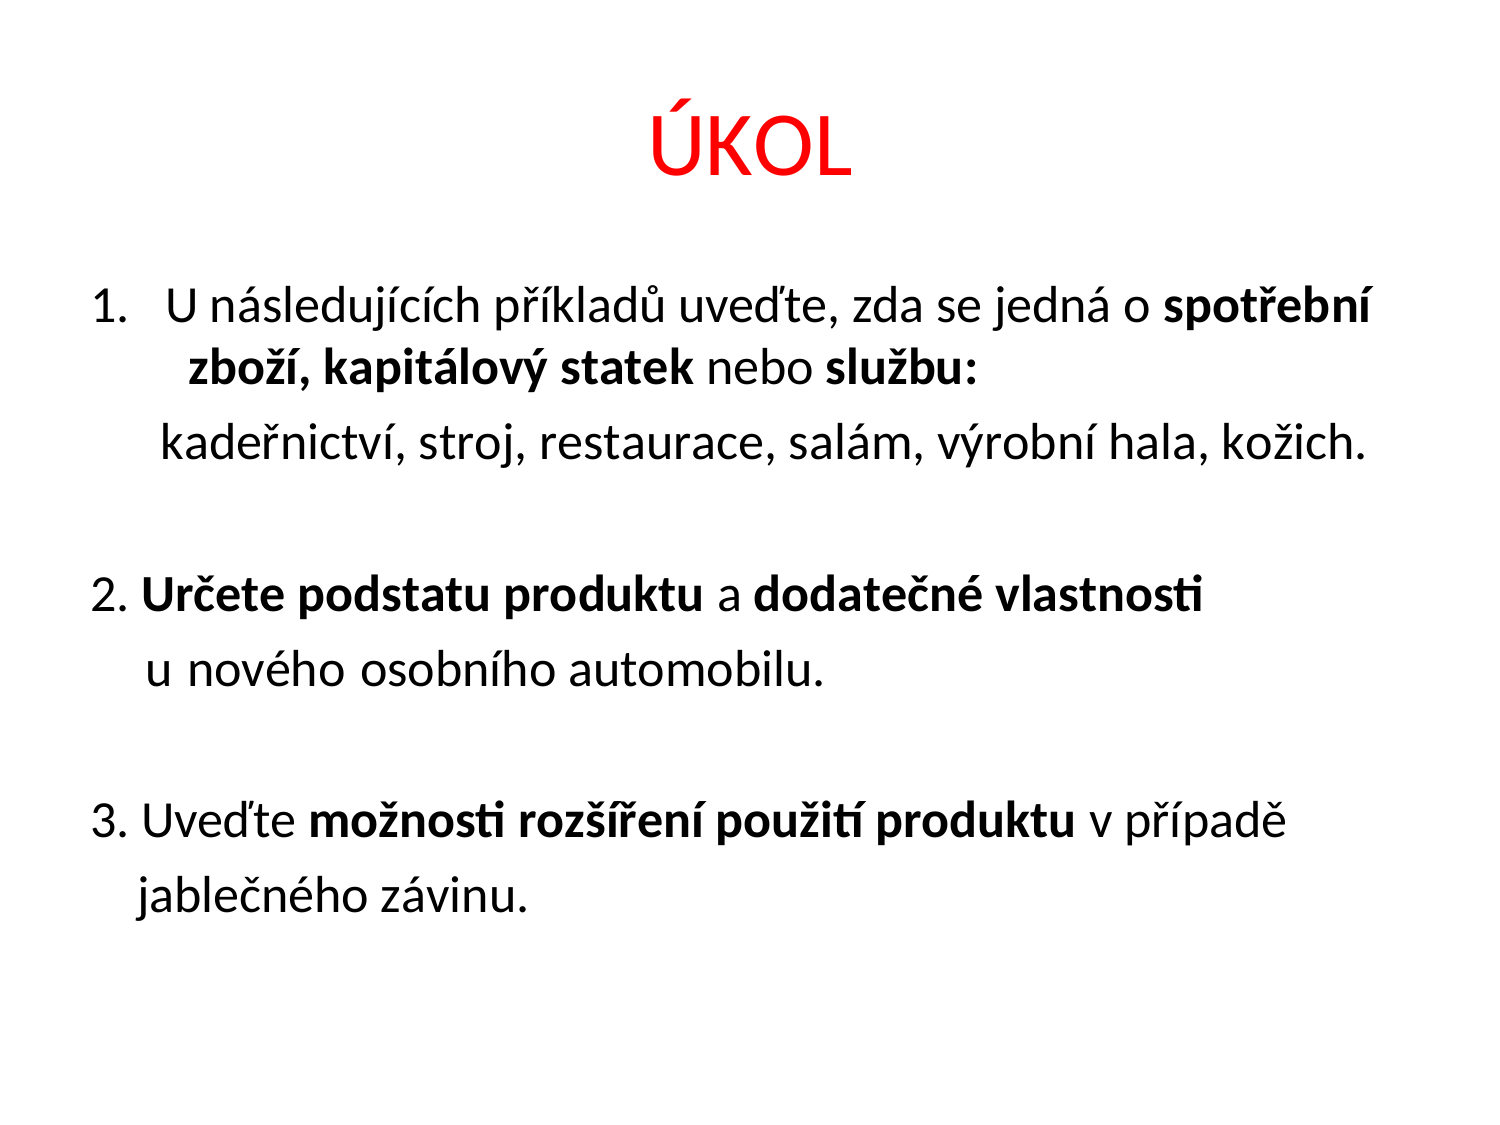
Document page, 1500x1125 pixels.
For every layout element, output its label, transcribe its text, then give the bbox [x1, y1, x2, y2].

list U následujících příkladů uveďte, zda se jedná o spotřební zboží, kapitálový statek nebo službu: kadeřnictví, stroj, restaurace, salám, výrobní hala, kožich. 2. Určete podstatu produktu a dodatečné vlastnosti u nového osobního automobilu. 3. Uveďte možnosti rozšíření použití produktu v případě jablečného závinu. [75, 262, 1426, 1007]
title ÚKOL [75, 45, 1426, 233]
